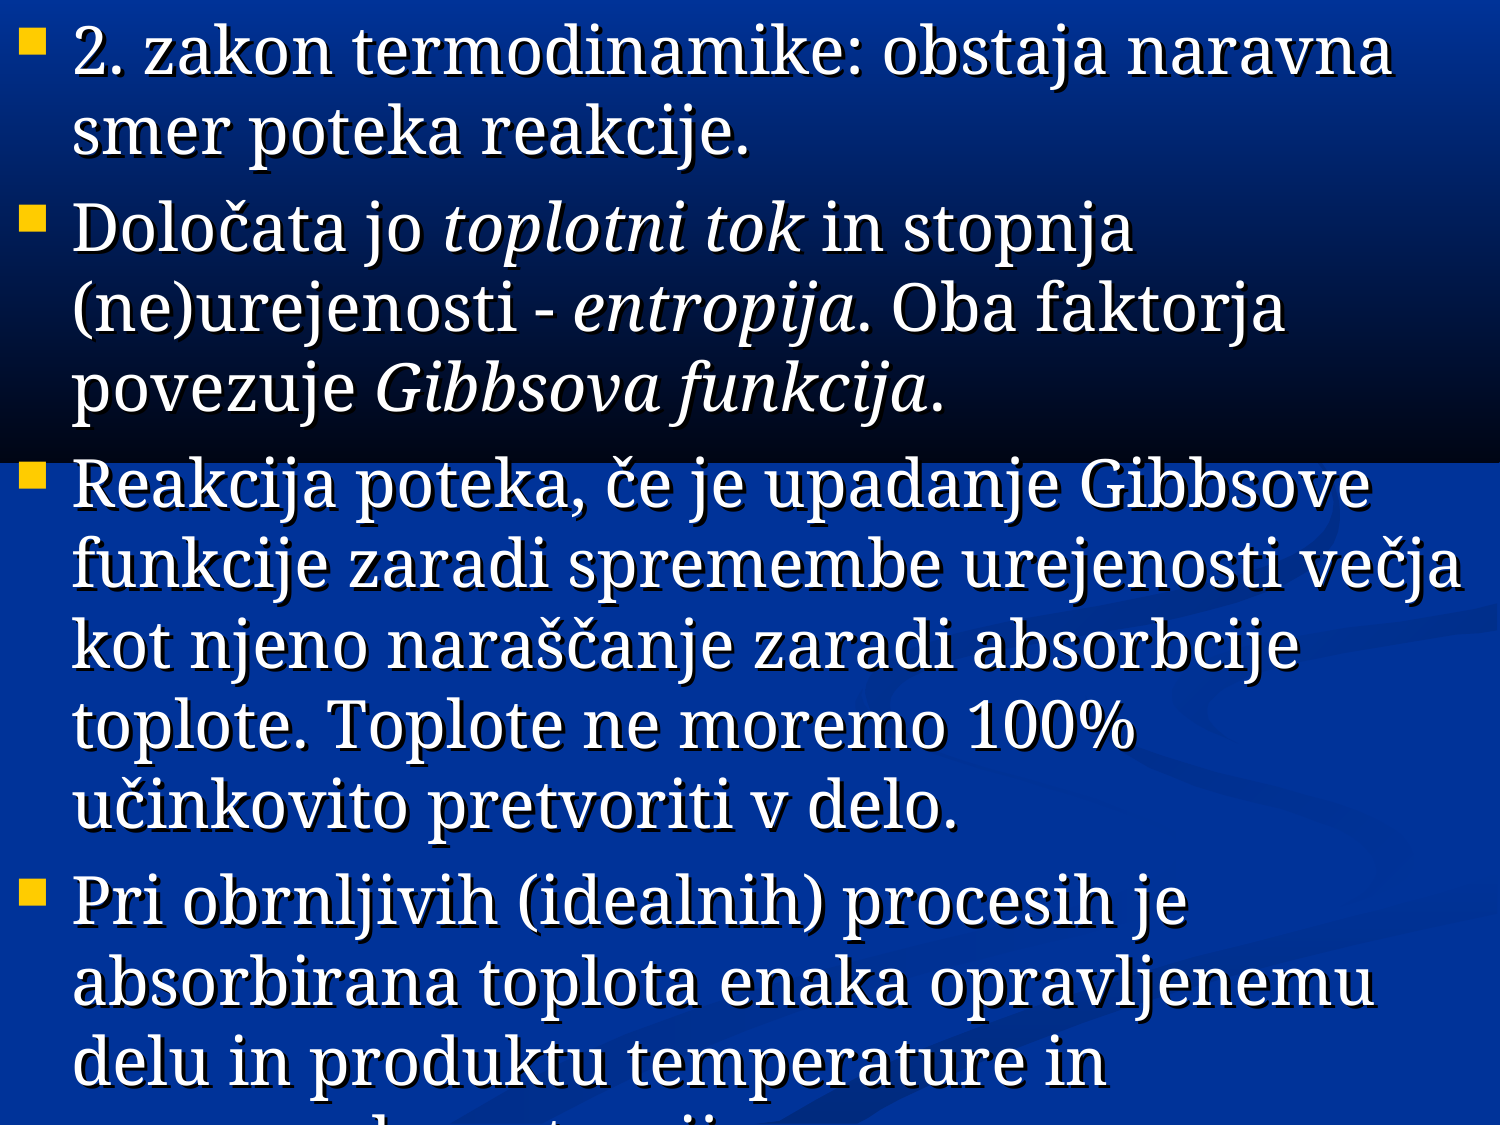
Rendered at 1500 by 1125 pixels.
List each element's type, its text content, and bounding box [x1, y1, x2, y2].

list 2. zakon termodinamike: obstaja naravna smer poteka reakcije. Določata jo toplotni tok in stopnja (ne)urejenosti - entropija. Oba faktorja povezuje Gibbsova funkcija. Reakcija poteka, če je upadanje Gibbsove funkcije zaradi spremembe urejenosti večja kot njeno naraščanje zaradi absorbcije toplote. Toplote ne moremo 100% učinkovito pretvoriti v delo. Pri obrnljivih (idealnih) procesih je absorbirana toplota enaka opravljenemu delu in produktu temperature in spremembe entropije. S = Q/T [0, 0, 1500, 1125]
